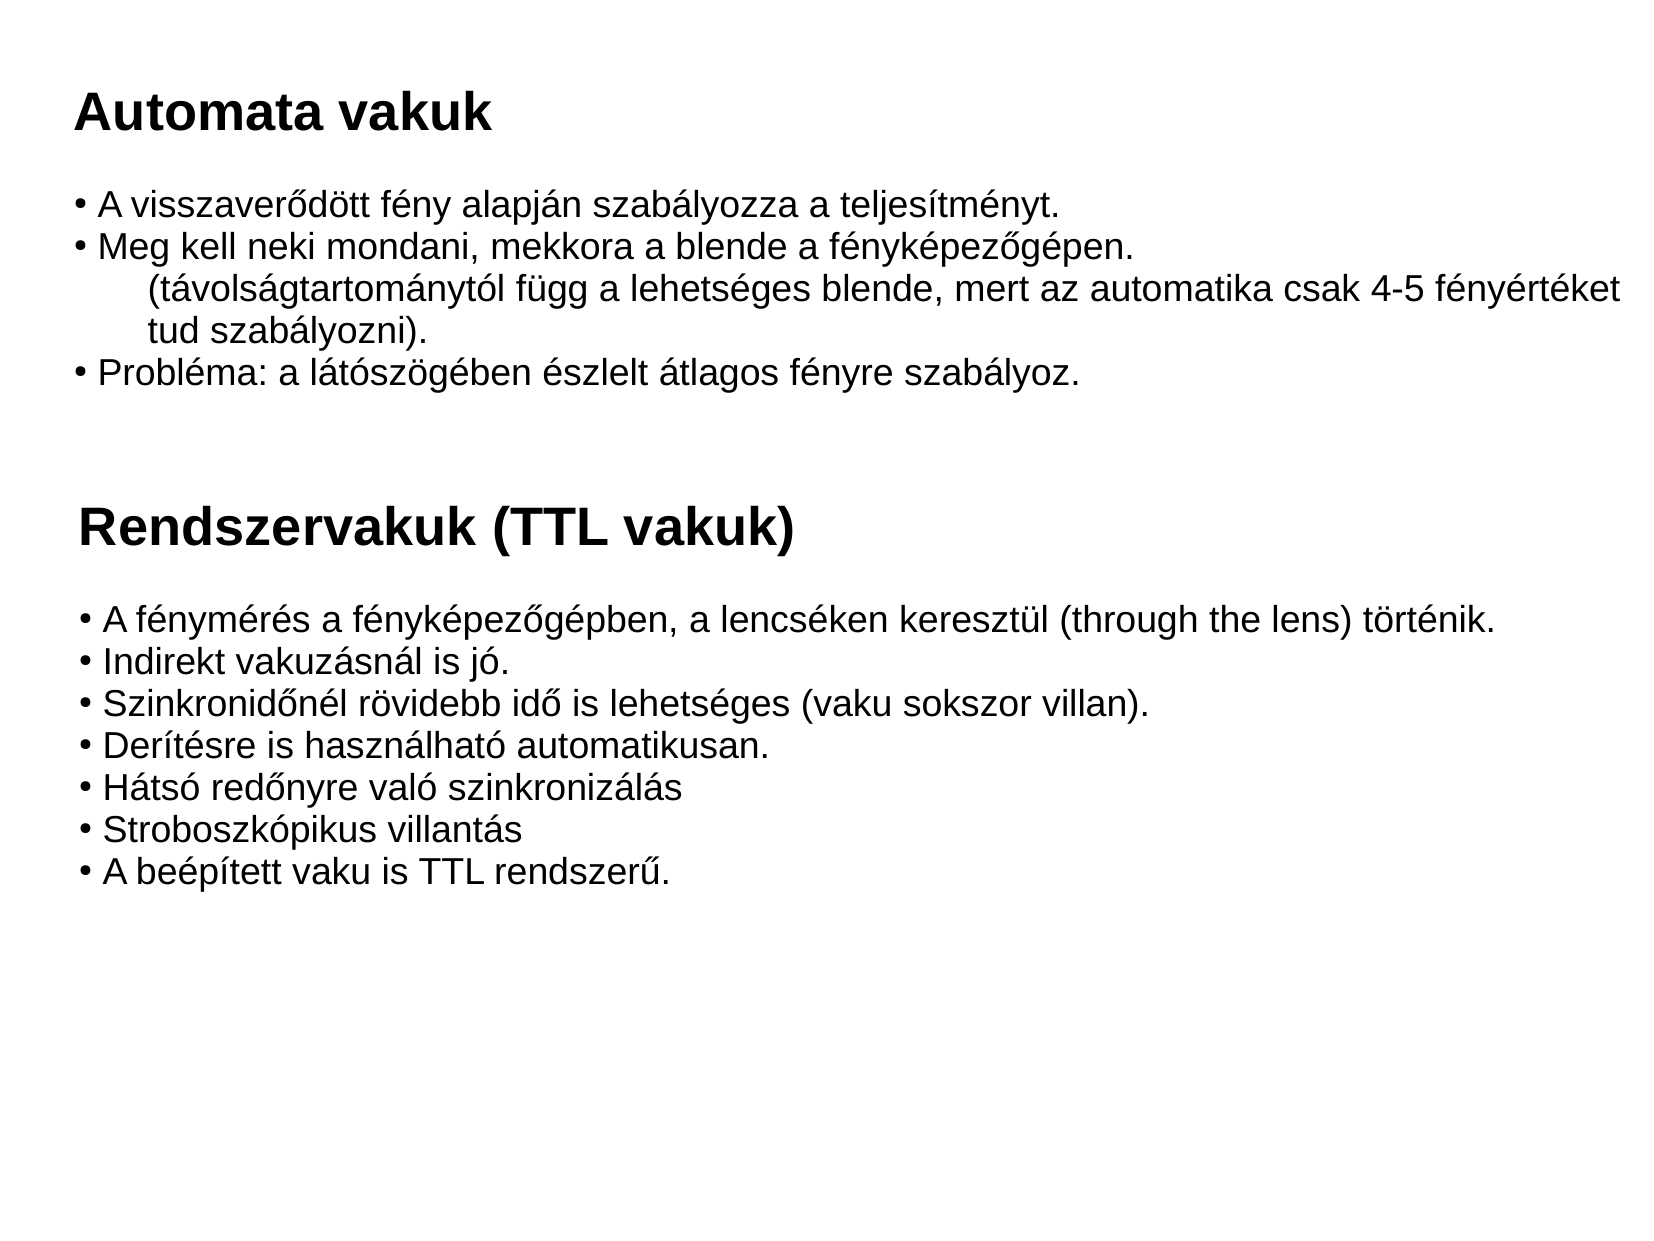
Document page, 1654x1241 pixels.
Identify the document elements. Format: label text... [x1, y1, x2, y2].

text_box Rendszervakuk (TTL vakuk) A fénymérés a fényképezőgépben, a lencséken keresztül (through the lens) történik. Indirekt vakuzásnál is jó. Szinkronidőnél rövidebb idő is lehetséges (vaku sokszor villan). Derítésre is használható automatikusan. Hátsó redőnyre való szinkronizálás Stroboszkópikus villantás A beépített vaku is TTL rendszerű. [64, 488, 1509, 903]
text_box Automata vakuk A visszaverődött fény alapján szabályozza a teljesítményt. Meg kell neki mondani, mekkora a blende a fényképezőgépen. (távolságtartománytól függ a lehetséges blende, mert az automatika csak 4-5 fényértéket tud szabályozni). Probléma: a látószögében észlelt átlagos fényre szabályoz. [59, 73, 1635, 403]
